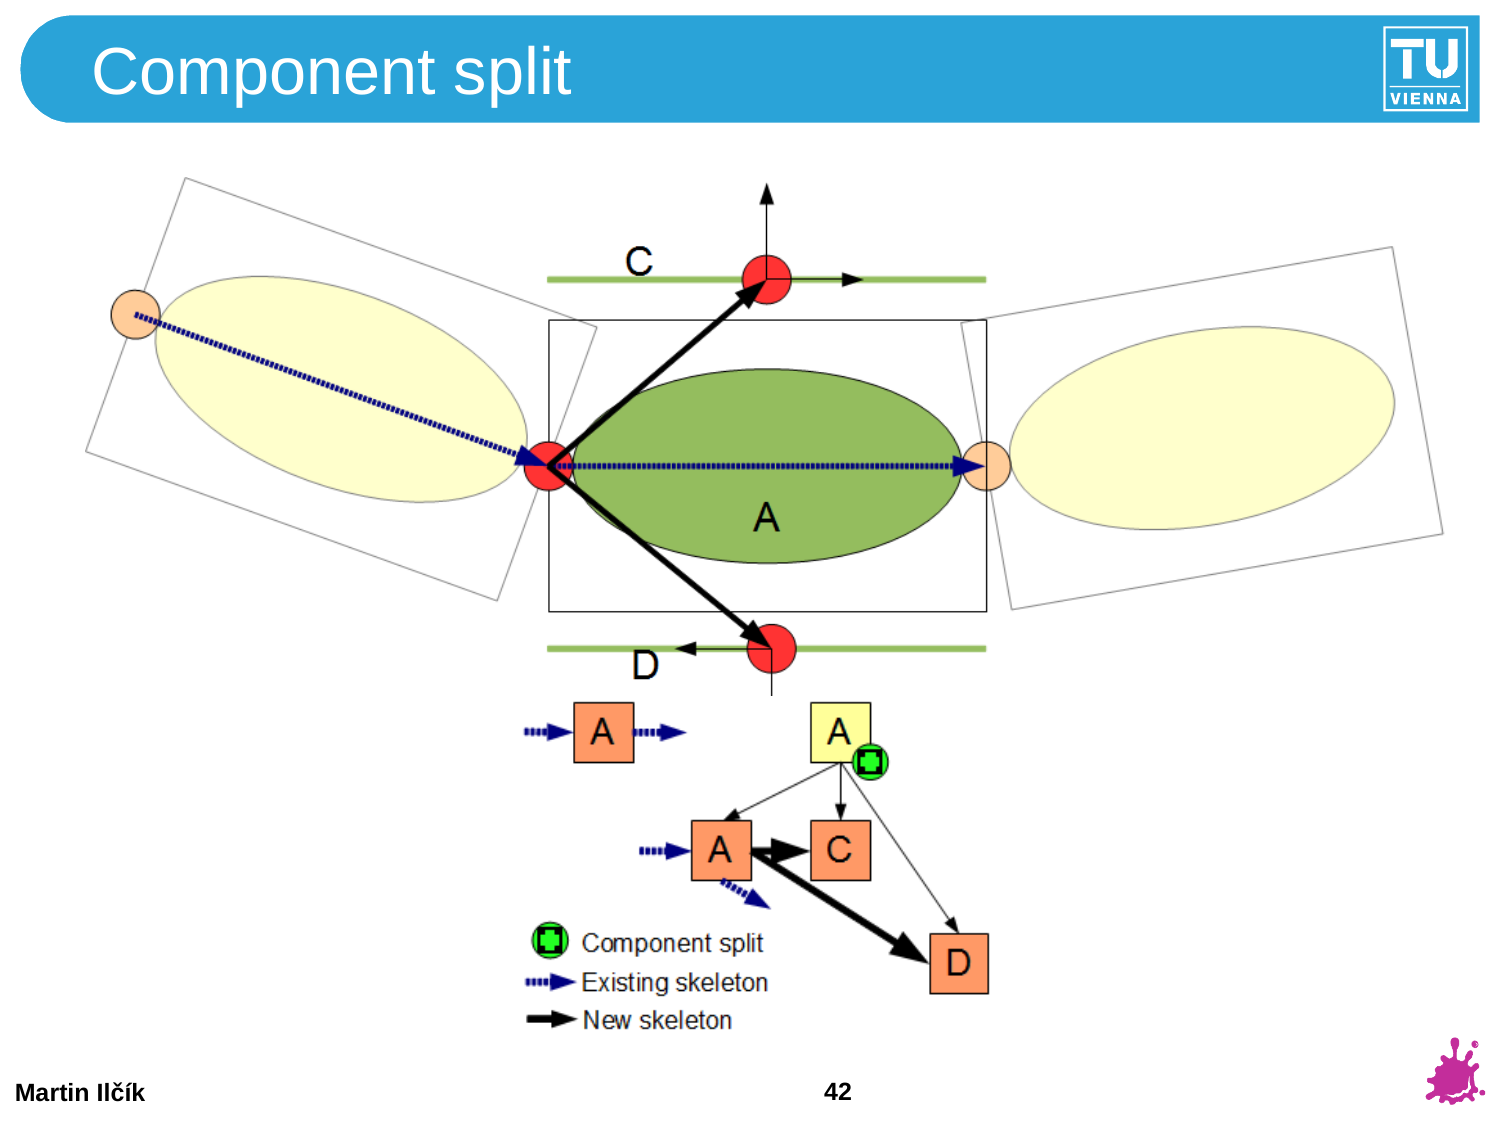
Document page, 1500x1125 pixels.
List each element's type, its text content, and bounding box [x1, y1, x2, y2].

text_box Martin Ilčík [0, 1068, 617, 1117]
picture [85, 177, 1447, 1034]
title Component split [76, 0, 1350, 167]
text_box 45 [749, 1067, 927, 1117]
